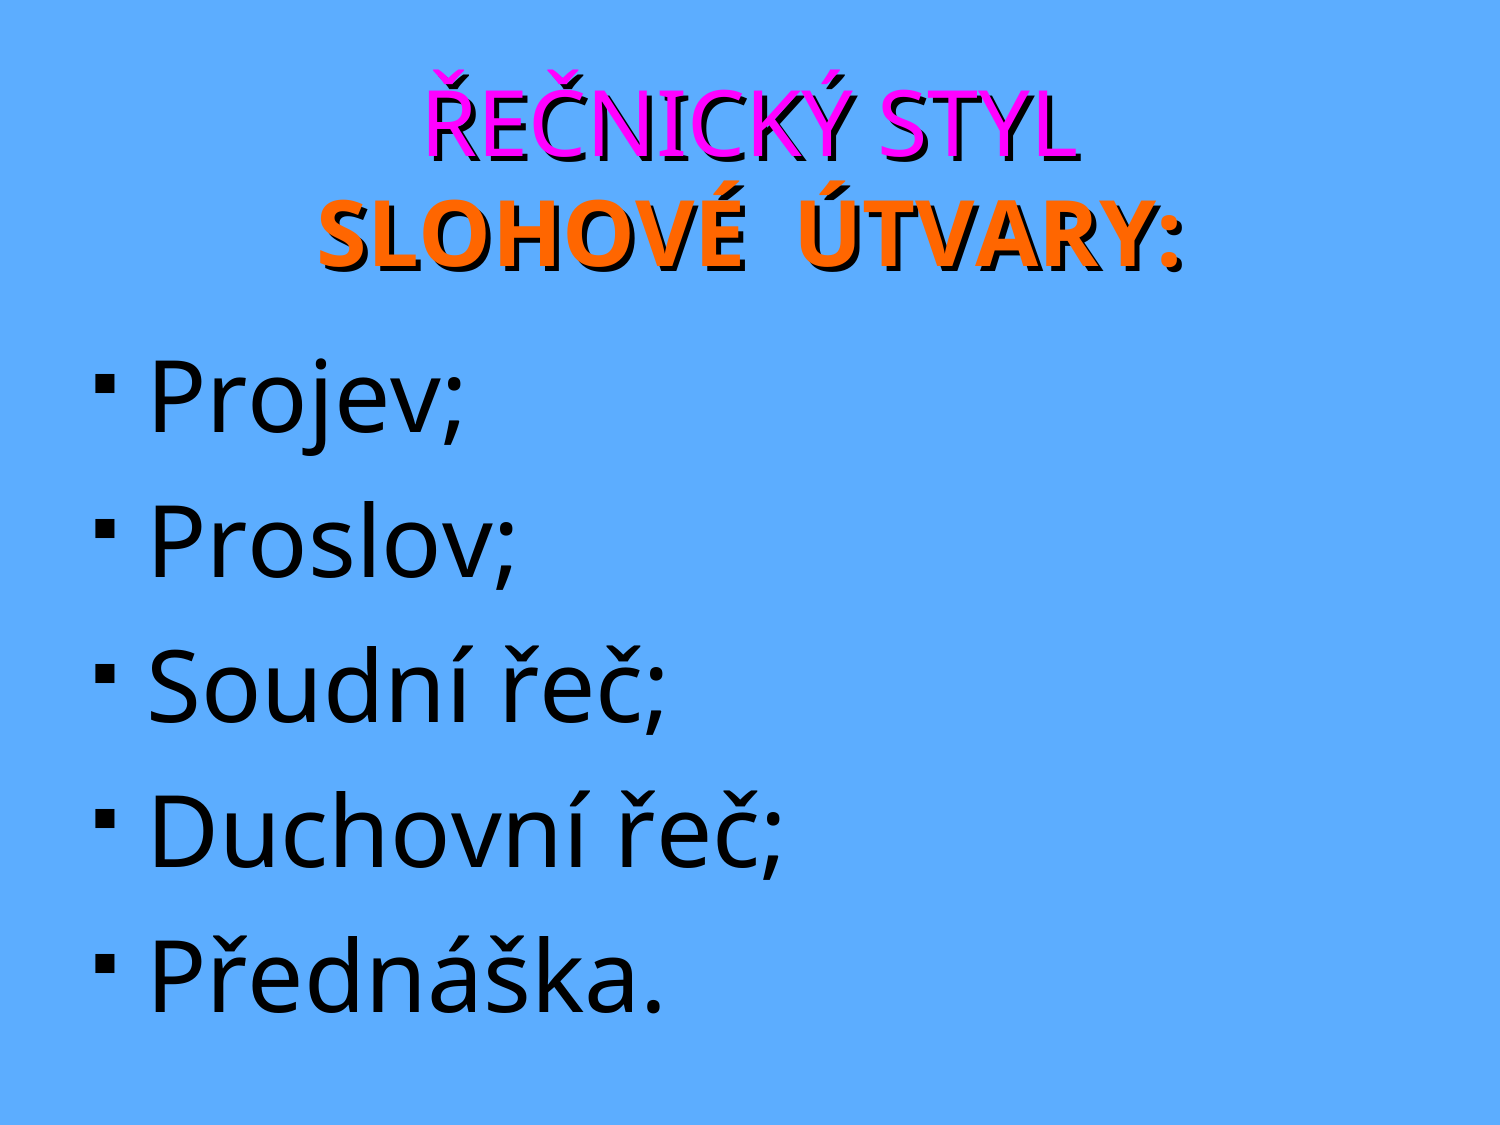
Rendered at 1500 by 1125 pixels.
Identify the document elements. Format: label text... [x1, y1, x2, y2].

list Projev; Proslov; Soudní řeč; Duchovní řeč; Přednáška. [75, 324, 1426, 1079]
title ŘEČNICKÝ STYL SLOHOVÉ ÚTVARY: [75, 57, 1426, 293]
